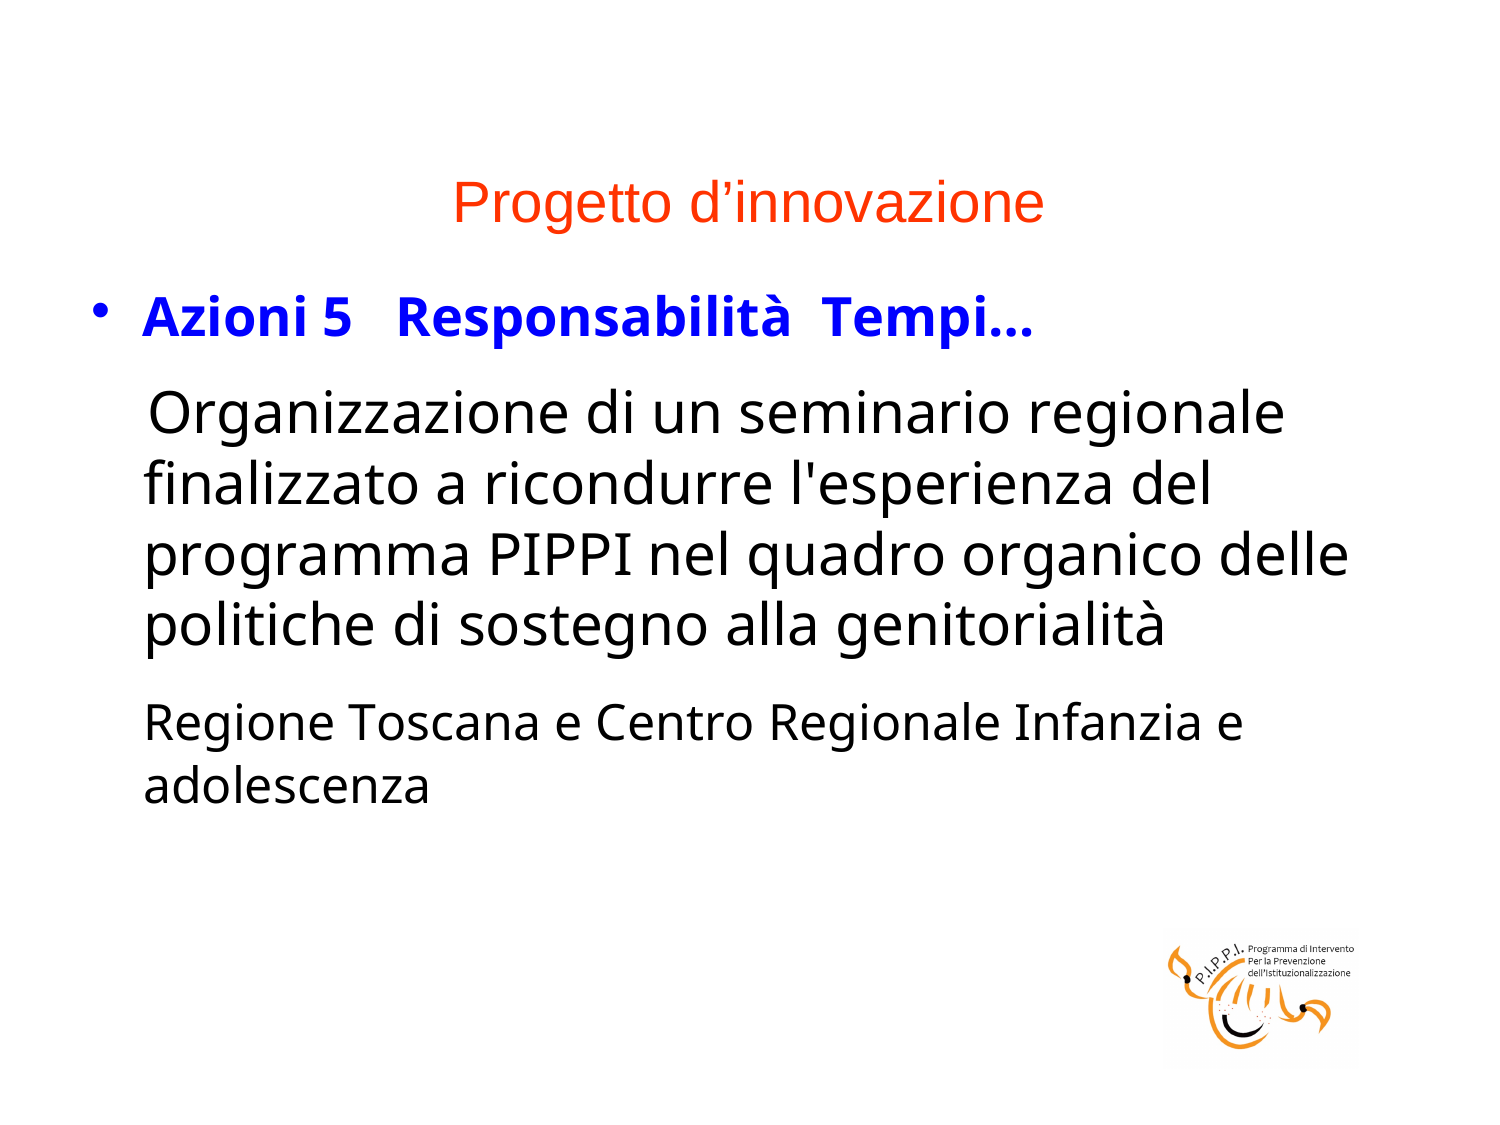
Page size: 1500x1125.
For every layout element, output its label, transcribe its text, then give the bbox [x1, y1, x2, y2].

list Azioni 5 Responsabilità Tempi… Organizzazione di un seminario regionale finalizzato a ricondurre l'esperienza del programma PIPPI nel quadro organico delle politiche di sostegno alla genitorialità Regione Toscana e Centro Regionale Infanzia e adolescenza [76, 262, 1425, 1035]
picture [1163, 928, 1359, 1069]
title Progetto d’innovazione [75, 31, 1426, 247]
